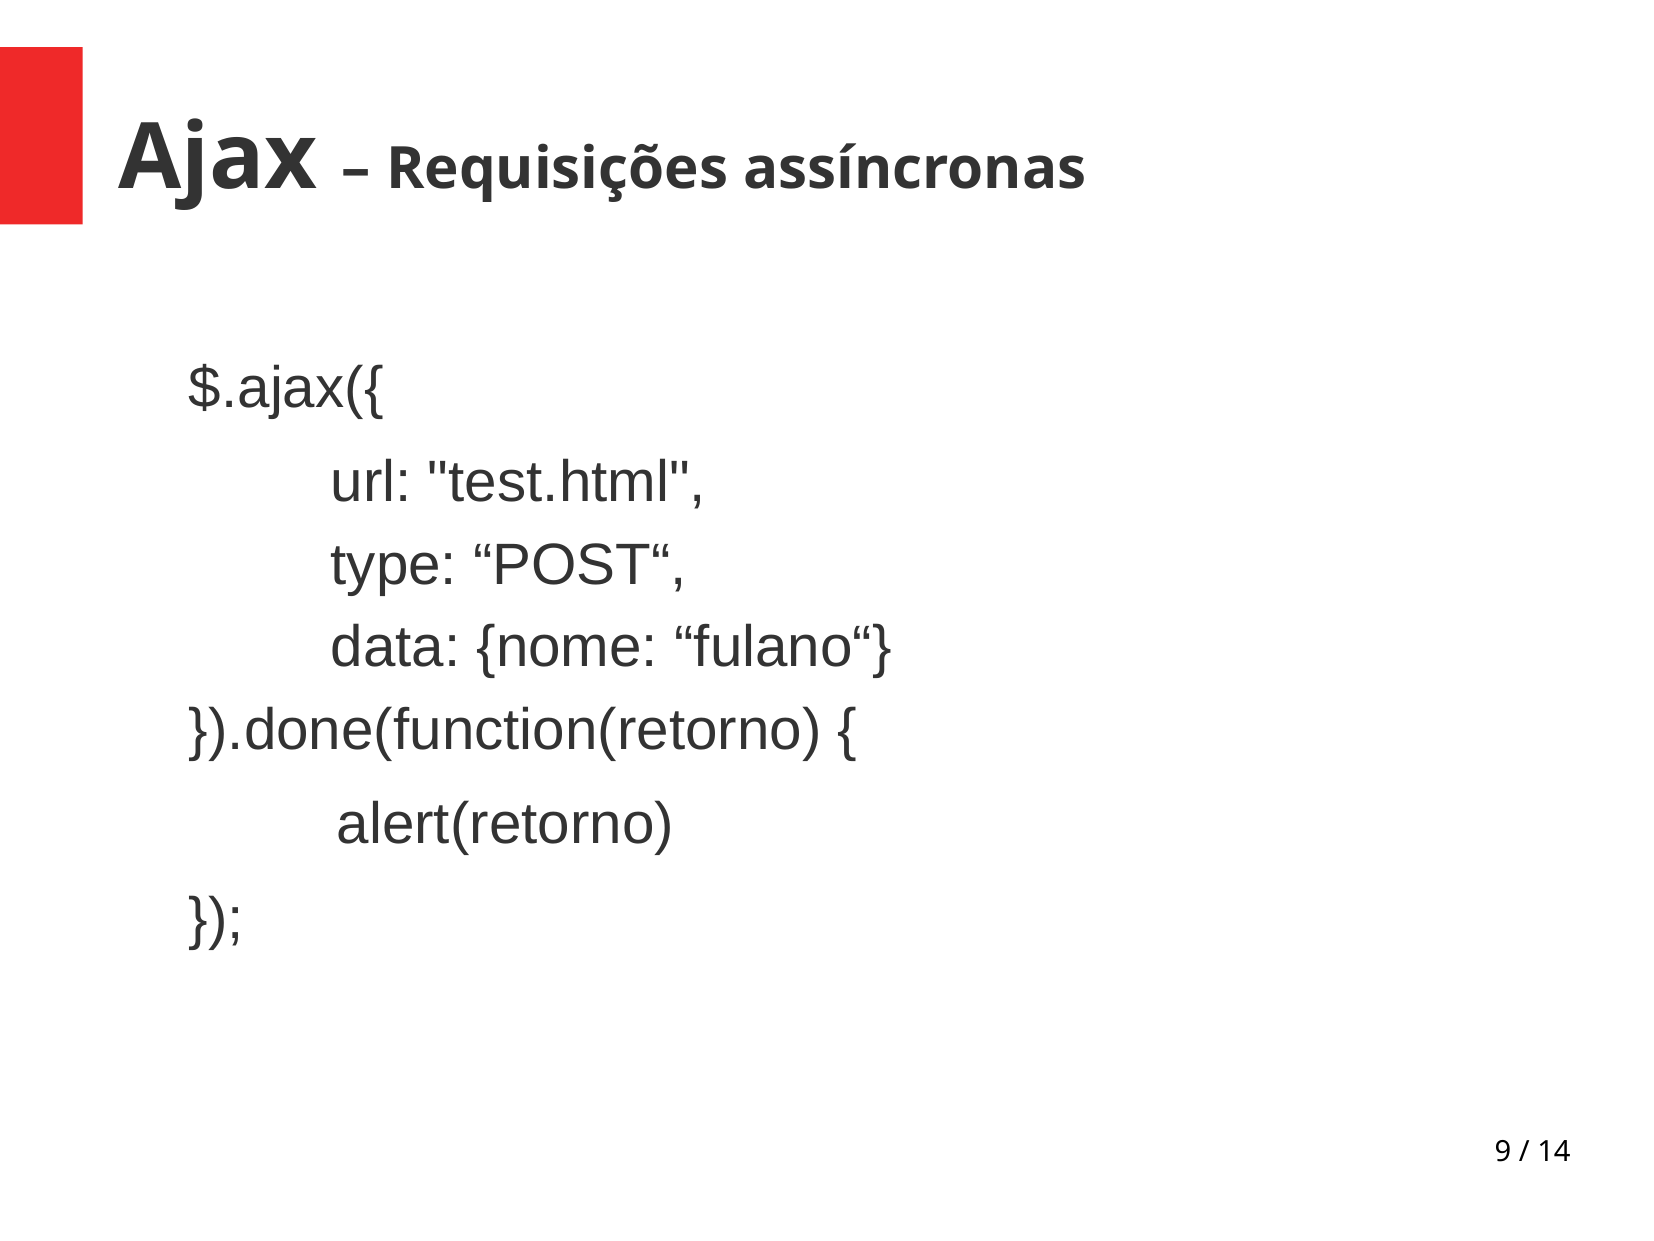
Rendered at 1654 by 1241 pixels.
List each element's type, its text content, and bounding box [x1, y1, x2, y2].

list $.ajax({ url: "test.html", type: “POST“, data: {nome: “fulano“} }).done(function(retorno) { alert(retorno) }); [118, 354, 1536, 1074]
title Ajax – Requisições assíncronas [118, 49, 1571, 257]
